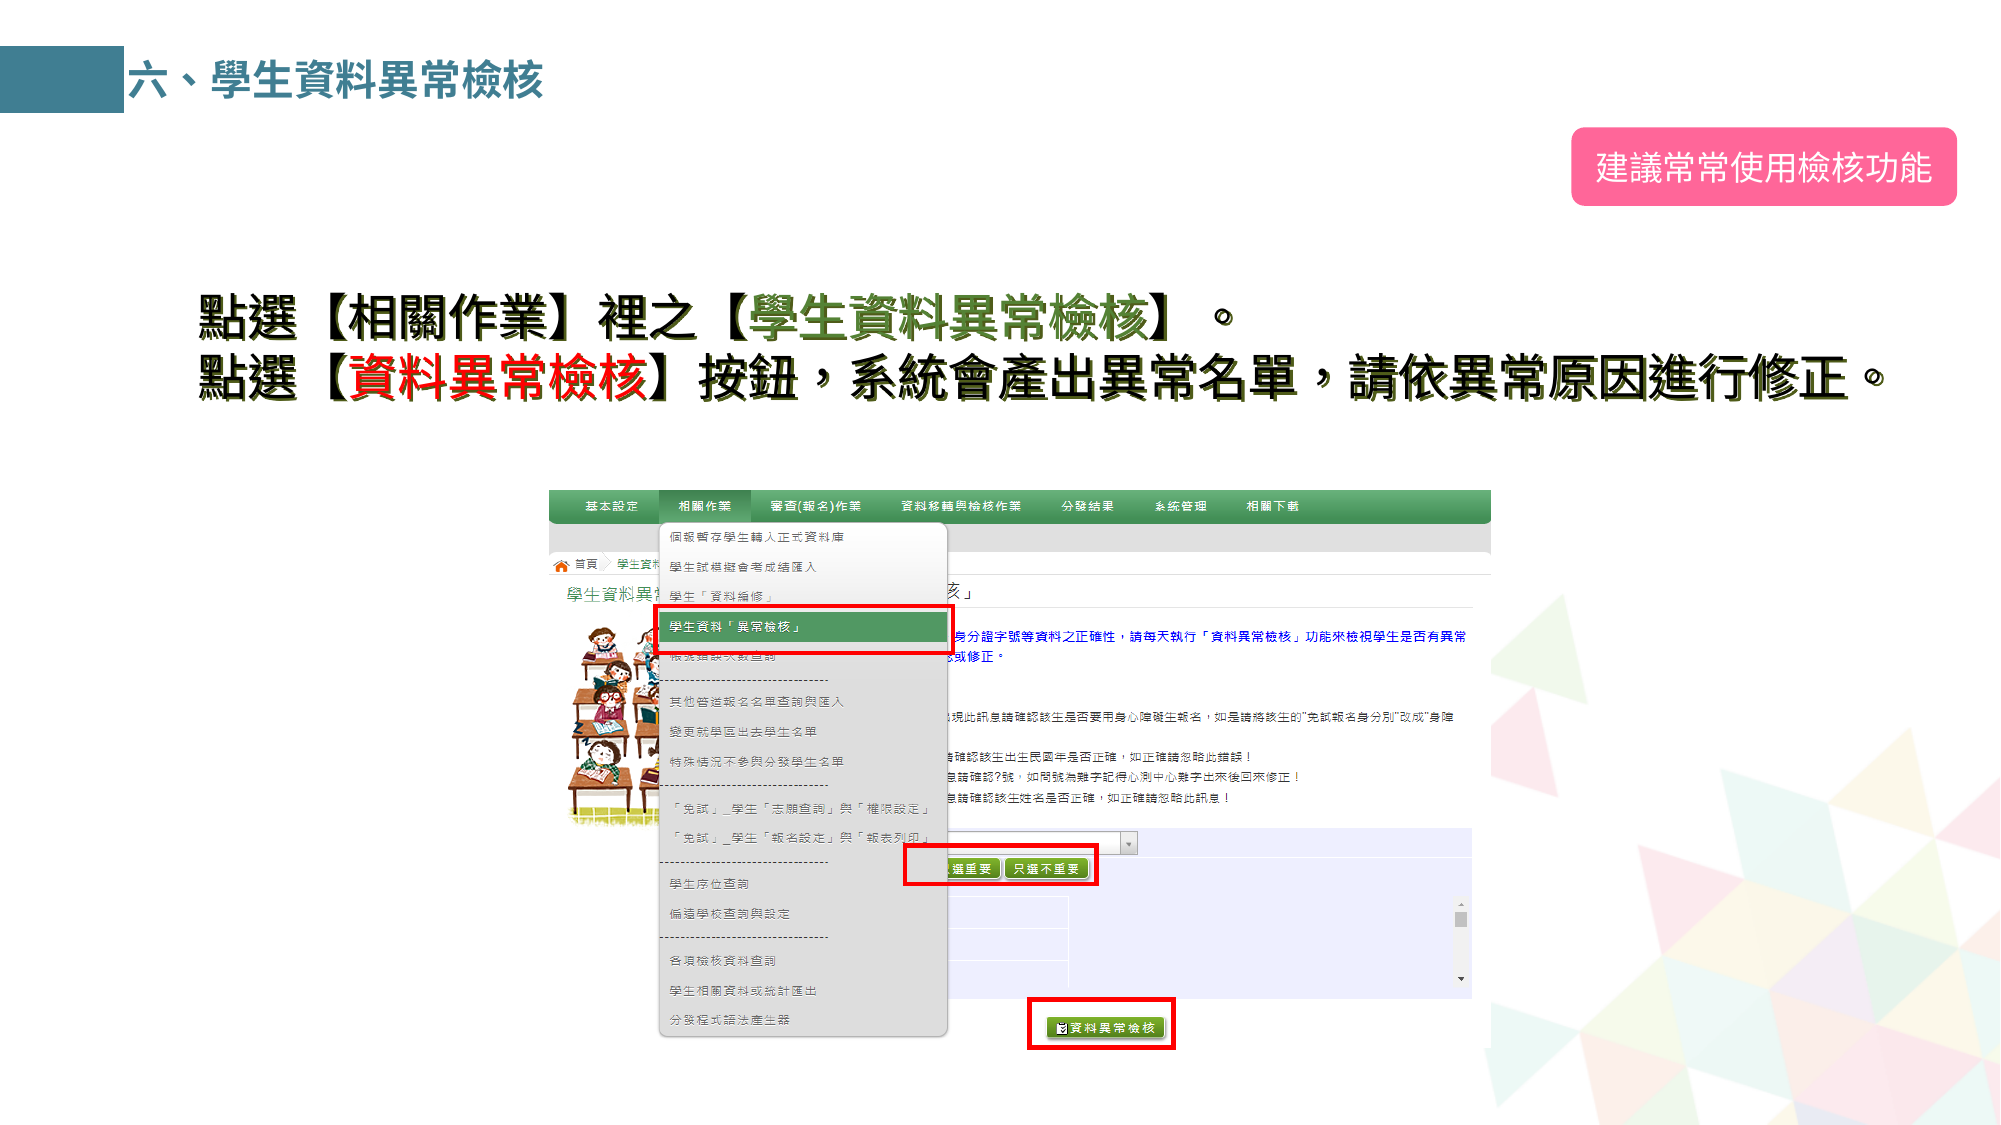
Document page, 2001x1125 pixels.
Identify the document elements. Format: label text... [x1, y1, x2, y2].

text_box 建議常常使用檢核功能 [1571, 127, 1958, 206]
text_box 點選【相關作業】裡之【學生資料異常檢核】。 點選【資料異常檢核】按鈕，系統會產出異常名單，請依異常原因進行修正。 [162, 277, 1878, 412]
picture [549, 490, 1491, 1048]
text_box [0, 46, 124, 113]
picture [1032, 1002, 1171, 1045]
text_box 六、學生資料異常檢核 [112, 45, 673, 112]
